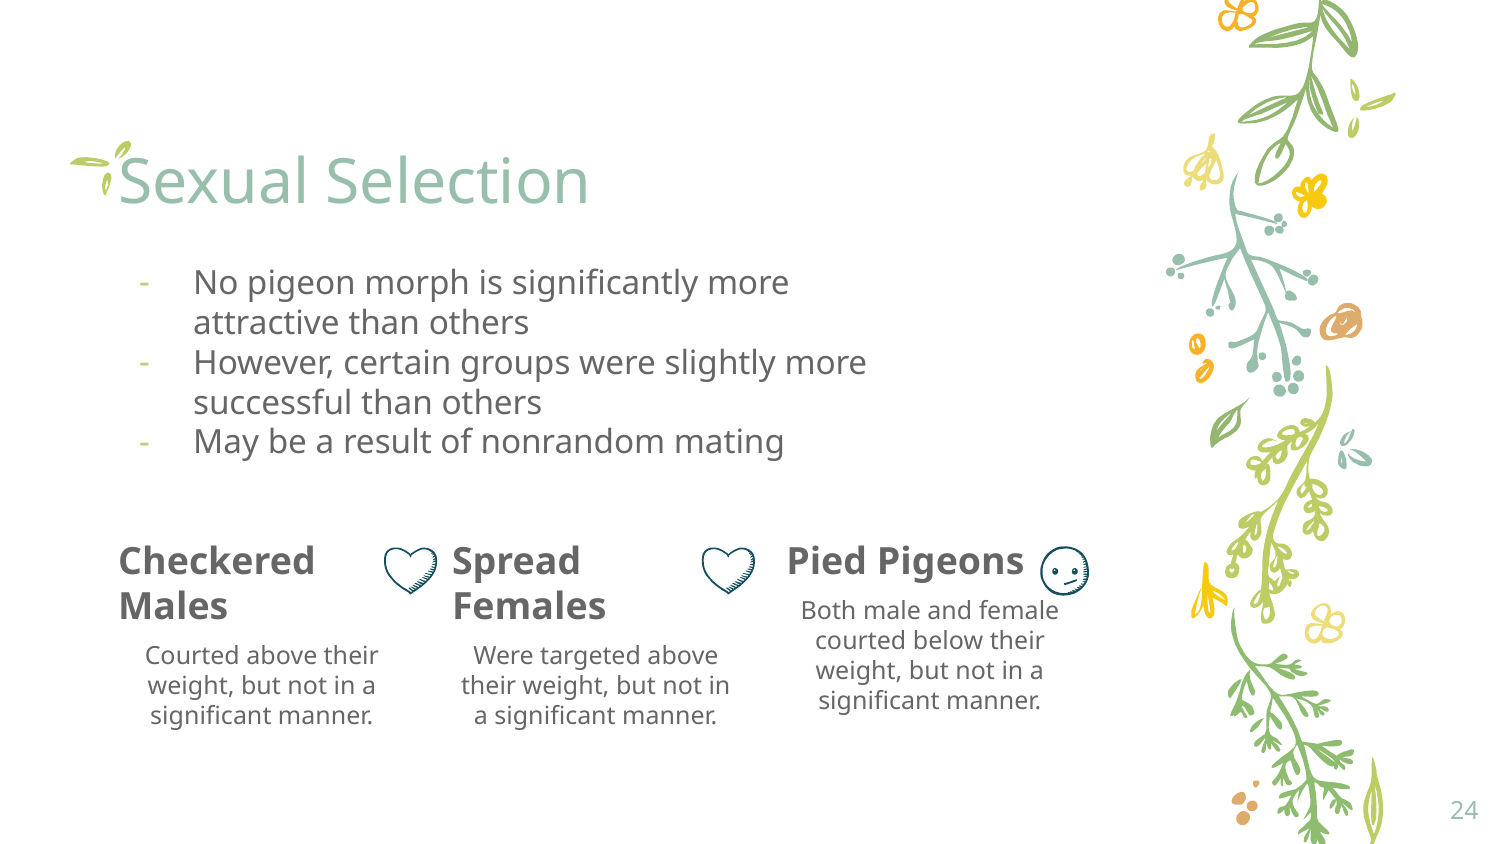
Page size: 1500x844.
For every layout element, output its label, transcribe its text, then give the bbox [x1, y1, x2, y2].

slide_number <number> [1403, 779, 1494, 844]
text_box [384, 547, 438, 595]
title Sexual Selection [103, 89, 1089, 231]
list Spread Females Were targeted above their weight, but not in a significant manner. [437, 521, 755, 780]
list No pigeon morph is significantly more attractive than others However, certain groups were slightly more successful than others May be a result of nonrandom mating [103, 246, 923, 504]
text_box [701, 547, 755, 595]
list Spread Females Were targeted above their weight, but not in a significant manner. [704, 550, 751, 590]
text_box [1040, 546, 1089, 596]
list Pied Pigeons Both male and female courted below their weight, but not in a significant manner. [771, 521, 1089, 780]
list Checkered Males Courted above their weight, but not in a significant manner. [103, 521, 421, 780]
